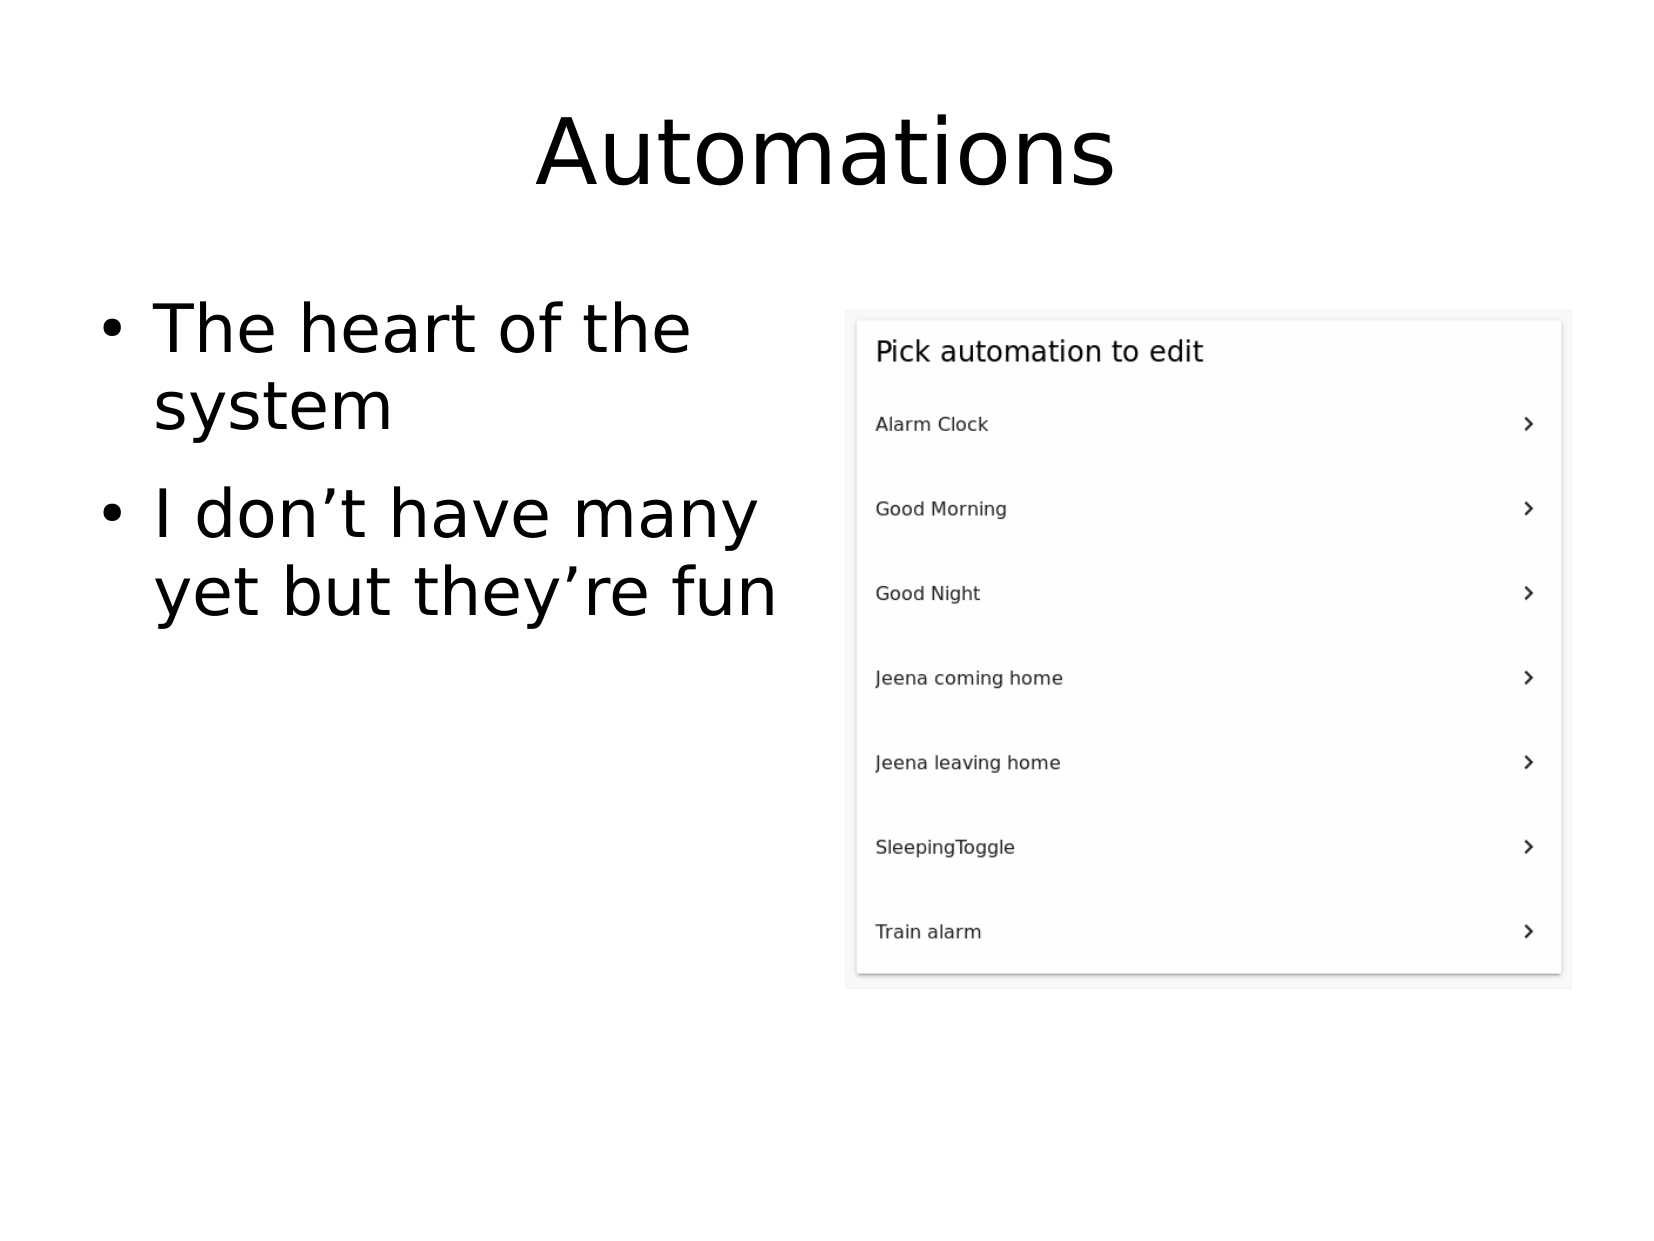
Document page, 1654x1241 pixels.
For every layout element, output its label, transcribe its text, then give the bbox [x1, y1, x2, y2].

picture [845, 310, 1572, 989]
title Automations [82, 49, 1571, 257]
list The heart of the system I don’t have many yet but they’re fun [82, 290, 809, 1010]
